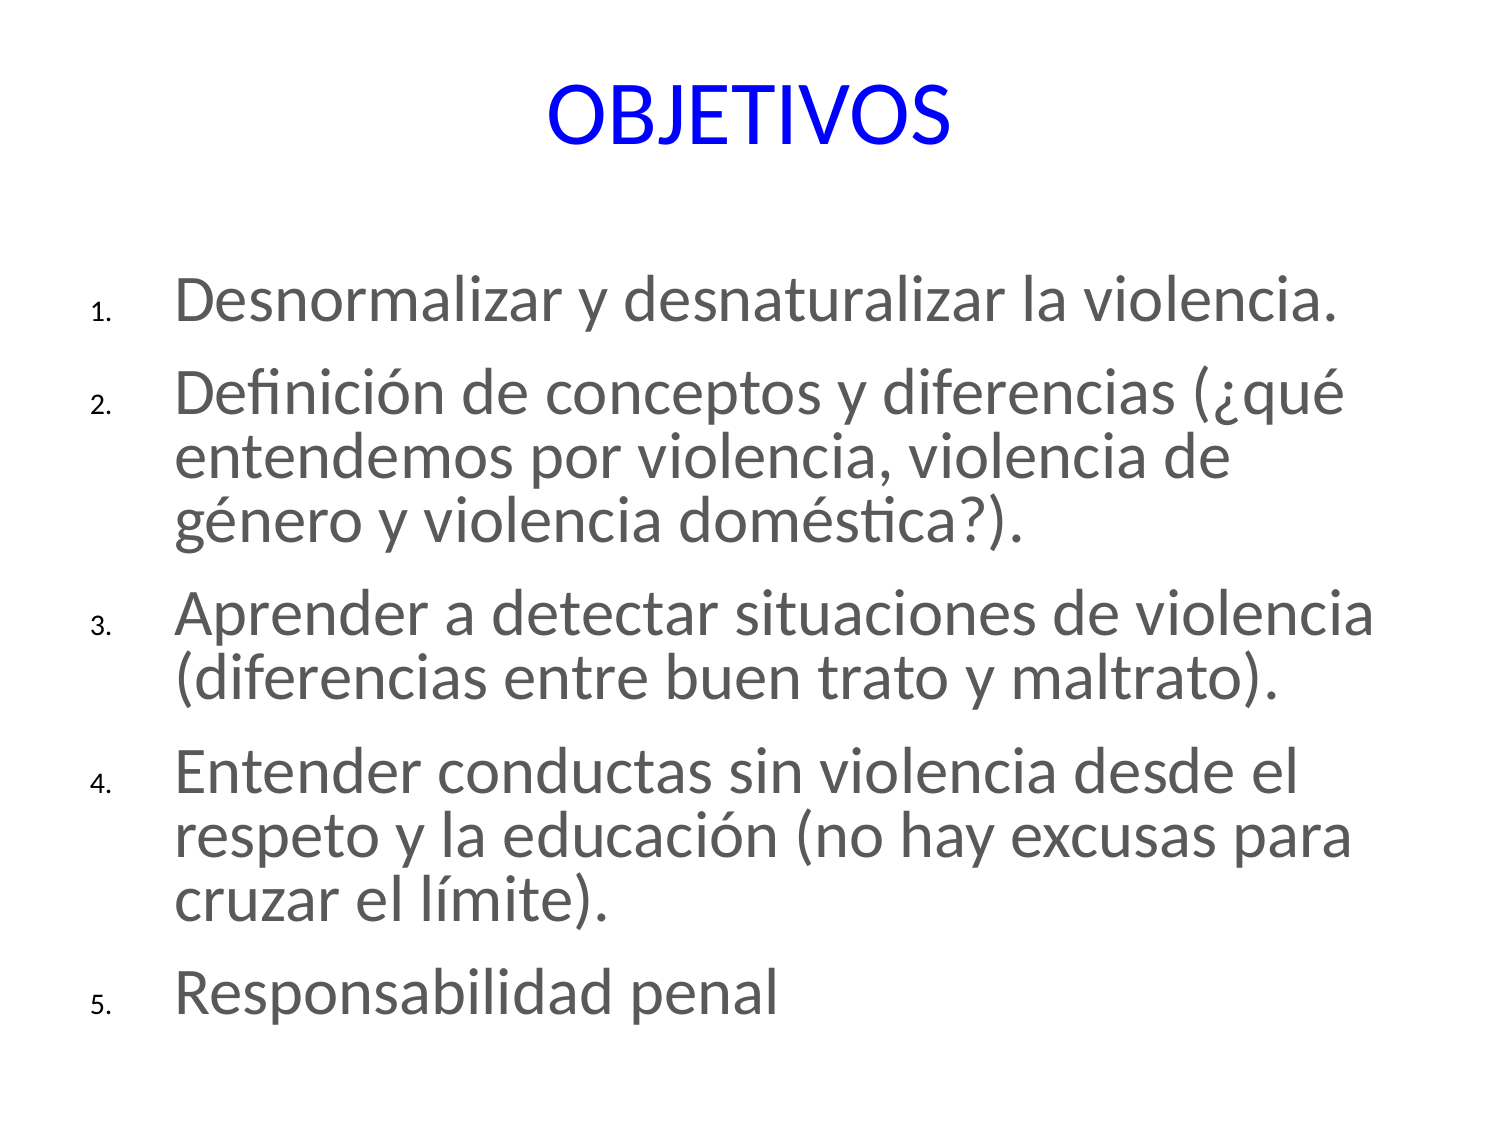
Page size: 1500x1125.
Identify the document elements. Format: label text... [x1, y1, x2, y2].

list Desnormalizar y desnaturalizar la violencia. Definición de conceptos y diferencias (¿qué entendemos por violencia, violencia de género y violencia doméstica?). Aprender a detectar situaciones de violencia (diferencias entre buen trato y maltrato). Entender conductas sin violencia desde el respeto y la educación (no hay excusas para cruzar el límite). Responsabilidad penal [75, 262, 1425, 1005]
title OBJETIVOS [75, 45, 1425, 233]
